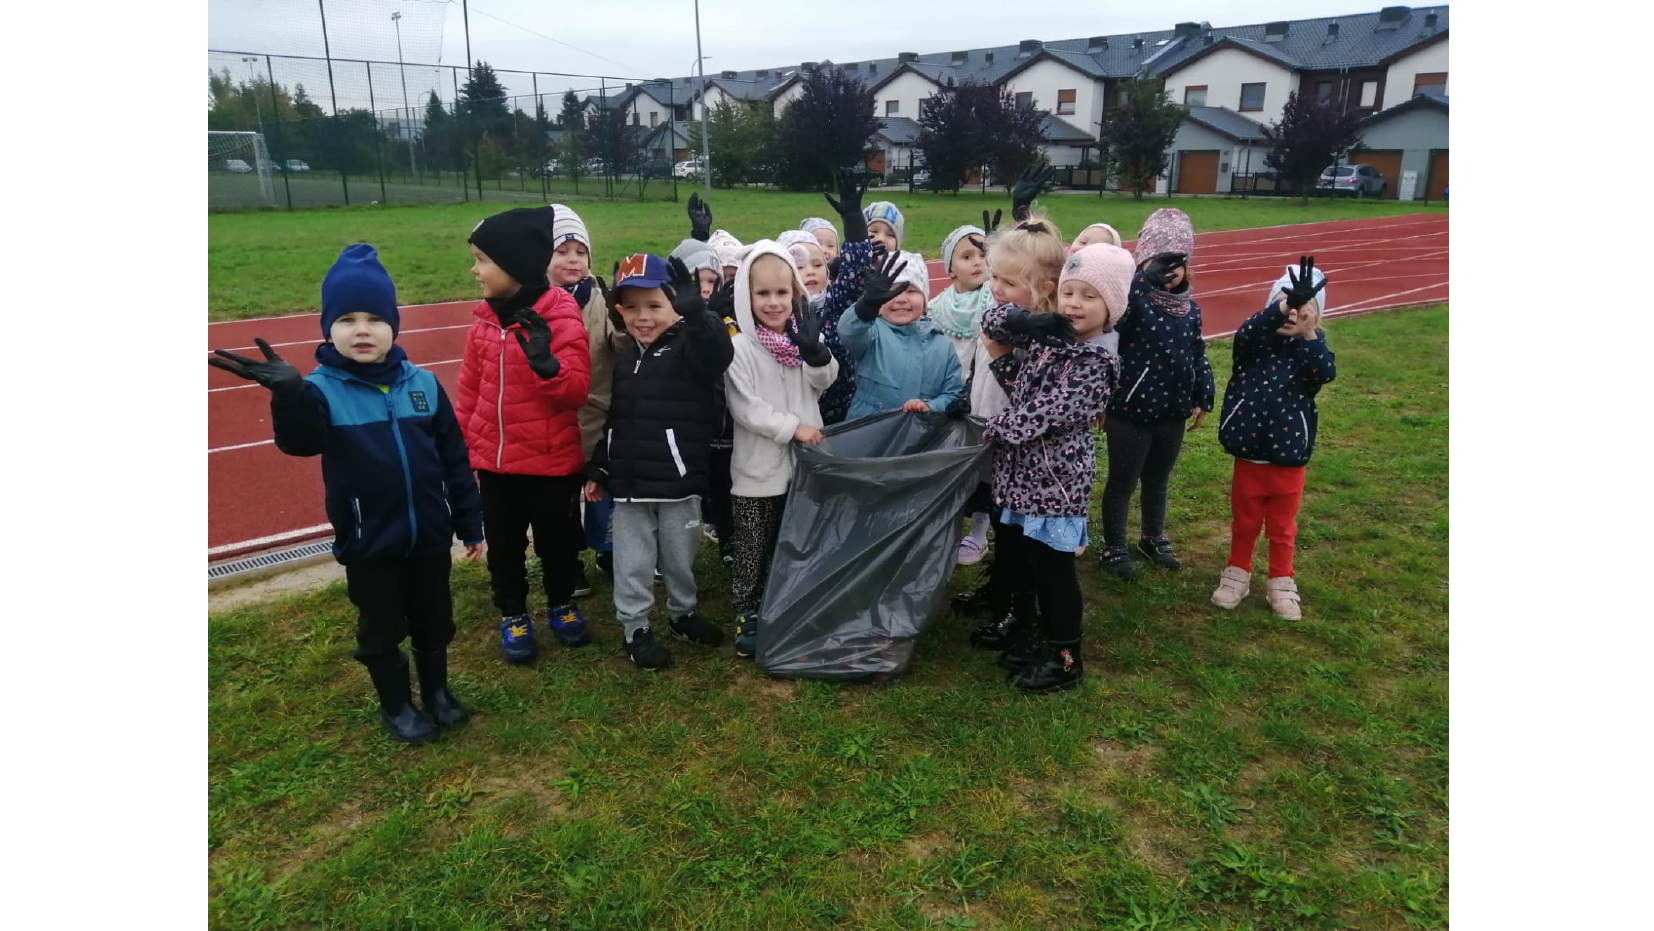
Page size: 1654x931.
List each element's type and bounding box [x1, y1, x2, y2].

picture [208, 0, 1449, 931]
